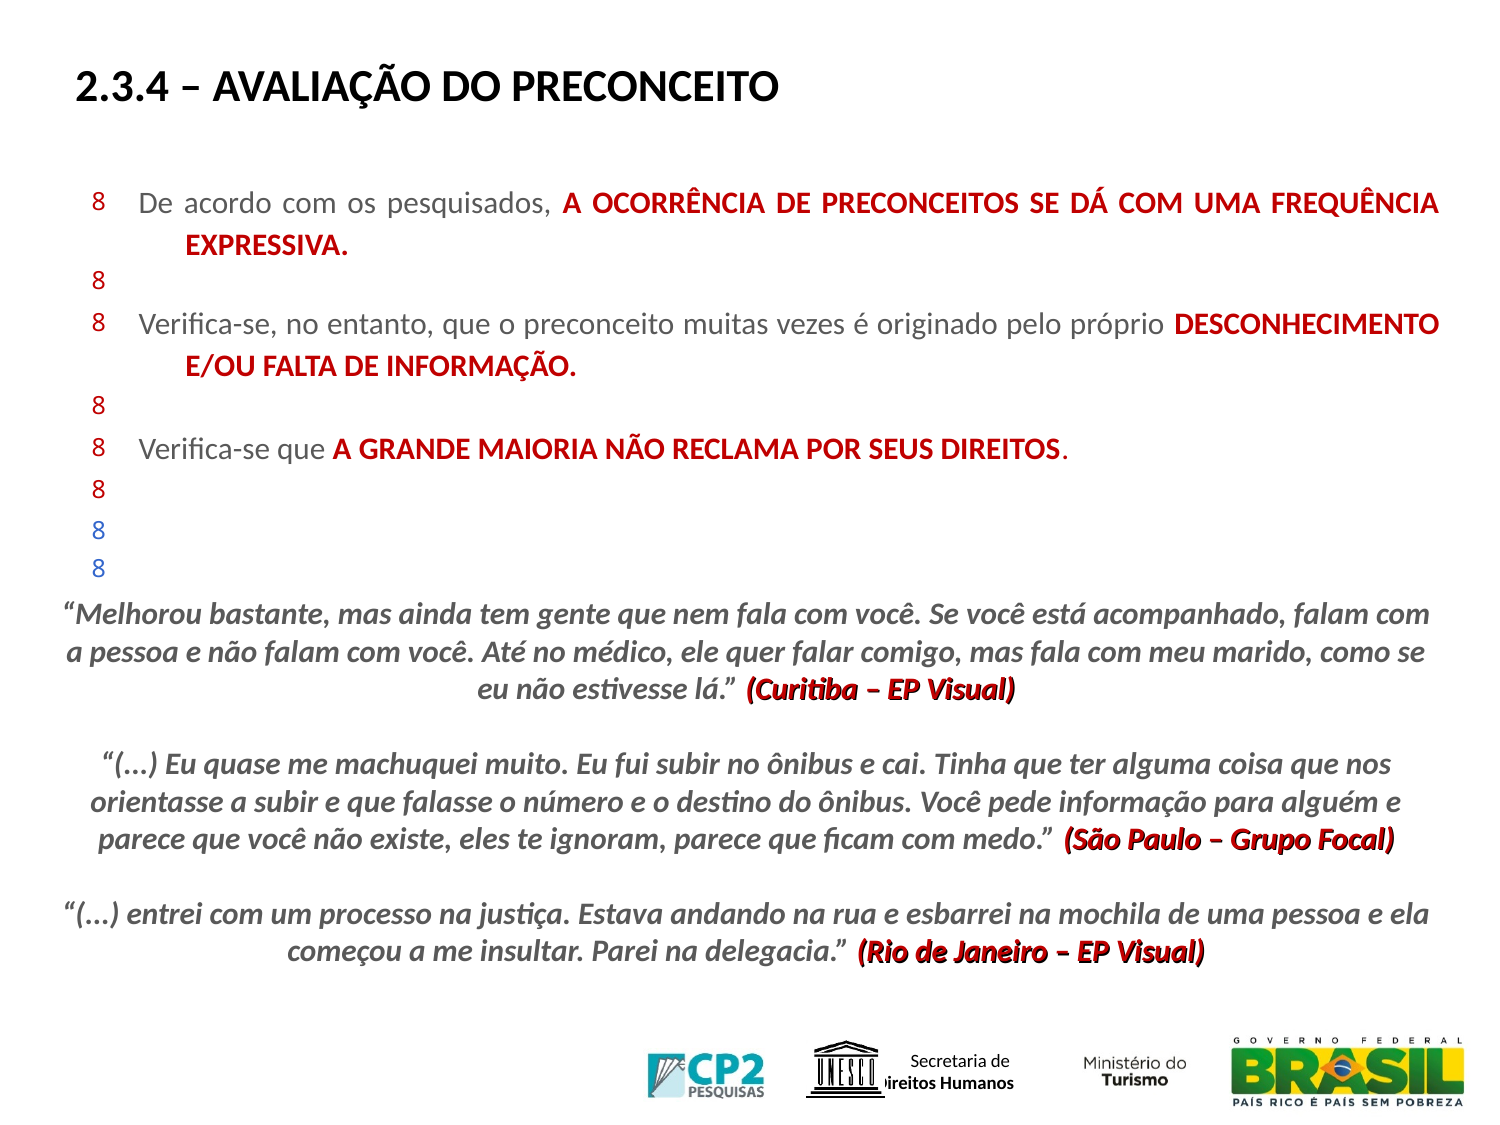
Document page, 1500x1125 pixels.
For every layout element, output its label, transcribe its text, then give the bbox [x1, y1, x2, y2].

text_box De acordo com os pesquisados, a ocorrência de preconceitos se dá com uma frequência expressiva. Verifica-se, no entanto, que o preconceito muitas vezes é originado pelo próprio desconhecimento e/ou falta de informação. Verifica-se que a grande maioria não reclama por seus direitos. [77, 170, 1455, 586]
text_box 2.3.4 – Avaliação do Preconceito [60, 48, 1123, 118]
text_box “Melhorou bastante, mas ainda tem gente que nem fala com você. Se você está acompanhado, falam com a pessoa e não falam com você. Até no médico, ele quer falar comigo, mas fala com meu marido, como se eu não estivesse lá.” (Curitiba – EP Visual) “(...) Eu quase me machuquei muito. Eu fui subir no ônibus e cai. Tinha que ter alguma coisa que nos orientasse a subir e que falasse o número e o destino do ônibus. Você pede informação para alguém e parece que você não existe, eles te ignoram, parece que ficam com medo.” (São Paulo – Grupo Focal) “(...) entrei com um processo na justiça. Estava andando na rua e esbarrei na mochila de uma pessoa e ela começou a me insultar. Parei na delegacia.” (Rio de Janeiro – EP Visual) [38, 586, 1455, 1013]
